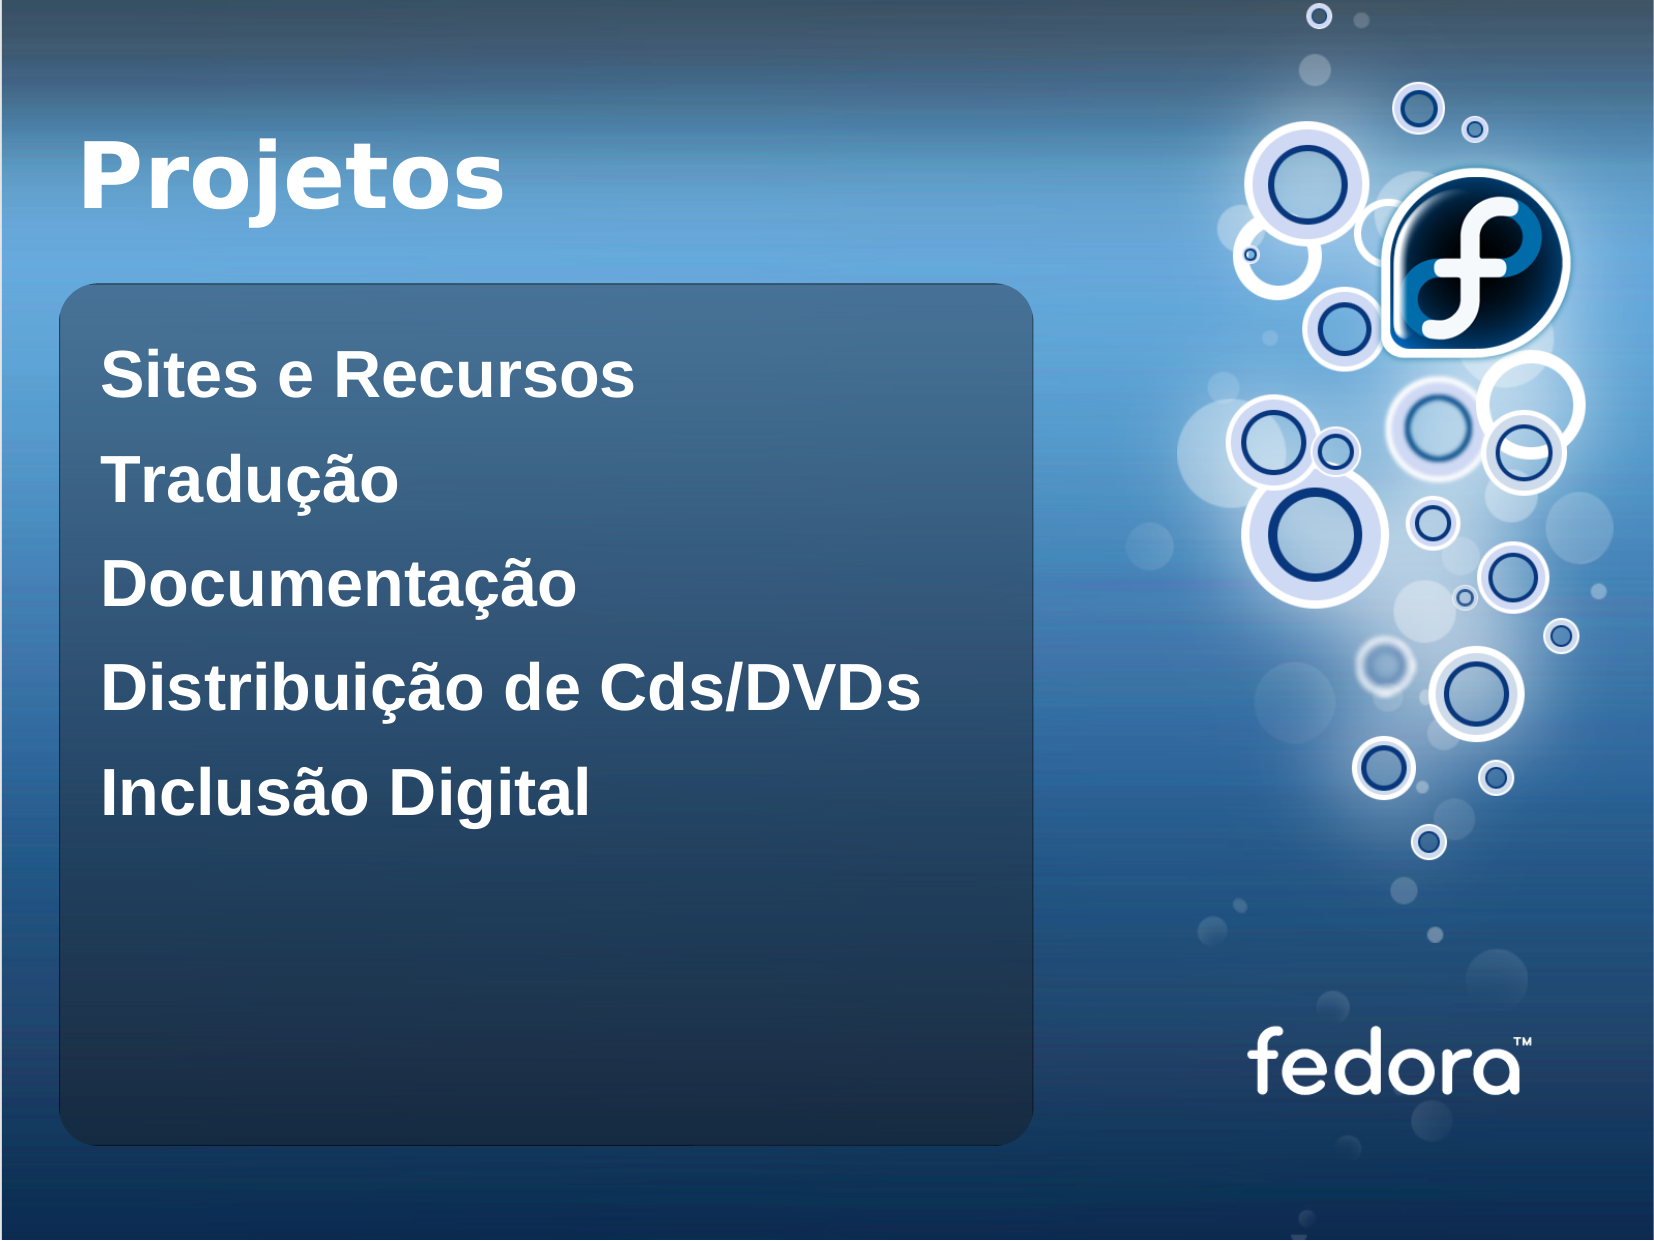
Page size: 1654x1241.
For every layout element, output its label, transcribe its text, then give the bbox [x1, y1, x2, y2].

title Projetos [76, 73, 1565, 281]
list Sites e Recursos Tradução Documentação Distribuição de Cds/DVDs Inclusão Digital [82, 337, 1388, 1156]
text_box [59, 283, 1034, 1143]
picture [1, 0, 1654, 1240]
